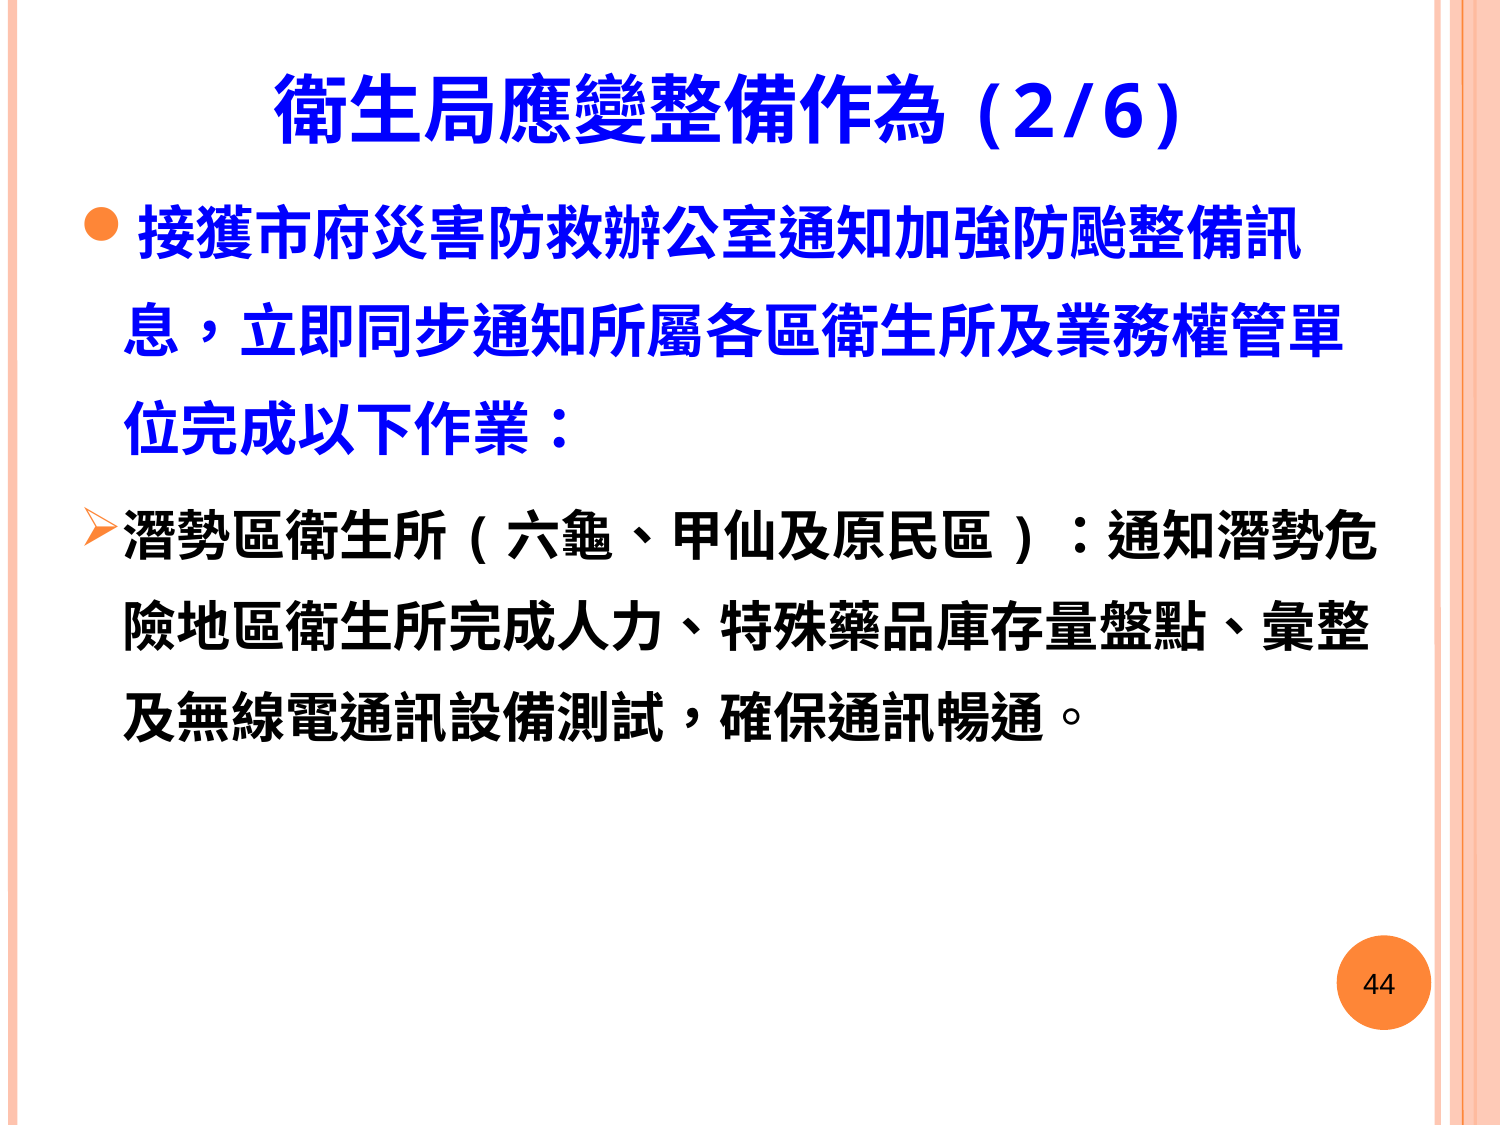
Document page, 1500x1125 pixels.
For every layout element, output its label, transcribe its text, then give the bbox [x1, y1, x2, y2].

text_box [1362, 1025, 1406, 1030]
slide_number <編號> [1348, 940, 1447, 1025]
text_box 接獲市府災害防救辦公室通知加強防颱整備訊息，立即同步通知所屬各區衛生所及業務權管單位完成以下作業： 潛勢區衛生所(六龜、甲仙及原民區)：通知潛勢危險地區衛生所完成人力、特殊藥品庫存量盤點、彙整及無線電通訊設備測試，確保通訊暢通。 [64, 160, 1418, 1094]
text_box 衛生局應變整備作為(2/6) [183, 54, 1282, 251]
text_box [1336, 952, 1348, 1014]
text_box [1363, 935, 1405, 940]
